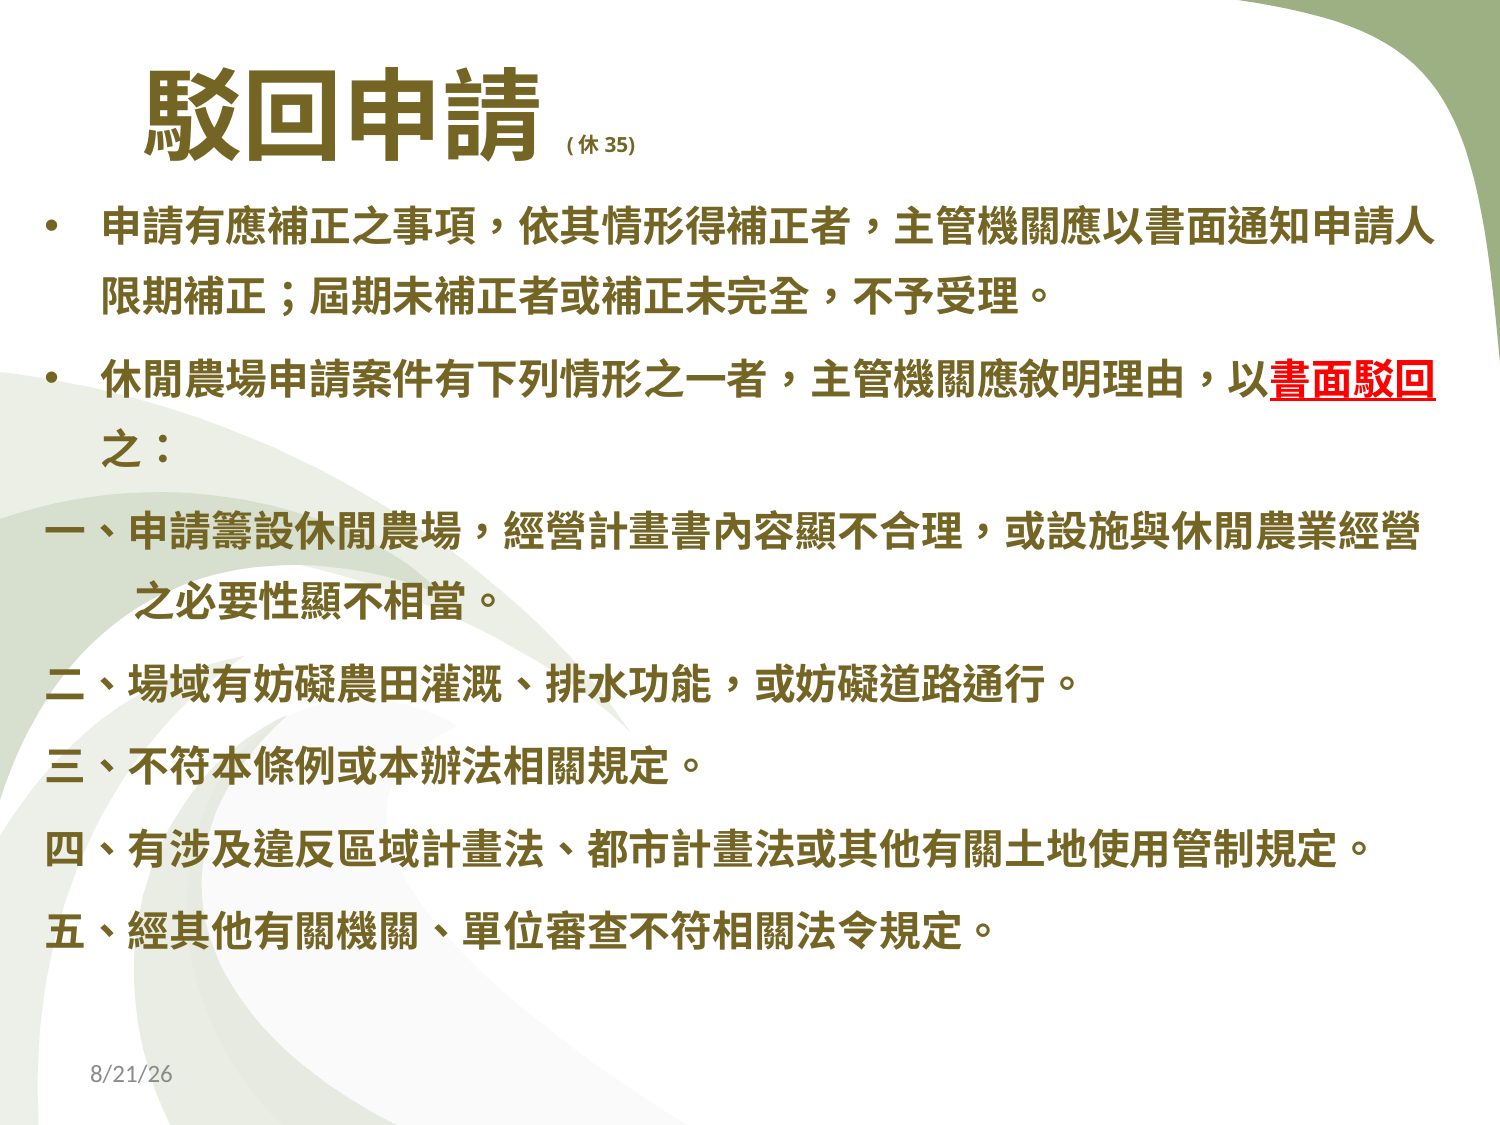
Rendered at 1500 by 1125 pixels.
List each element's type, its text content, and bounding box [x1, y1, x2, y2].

slide_number 11/8/18 [75, 1042, 425, 1103]
list 申請有應補正之事項，依其情形得補正者，主管機關應以書面通知申請人限期補正；屆期未補正者或補正未完全，不予受理。 休閒農場申請案件有下列情形之一者，主管機關應敘明理由，以書面駁回之： 一、申請籌設休閒農場，經營計畫書內容顯不合理，或設施與休閒農業經營之必要性顯不相當。 二、場域有妨礙農田灌溉、排水功能，或妨礙道路通行。 三、不符本條例或本辦法相關規定。 四、有涉及違反區域計畫法、都市計畫法或其他有關土地使用管制規定。 五、經其他有關機關、單位審查不符相關法令規定。 [29, 172, 1471, 958]
text_box 駁回申請(休35) [128, 19, 1123, 207]
